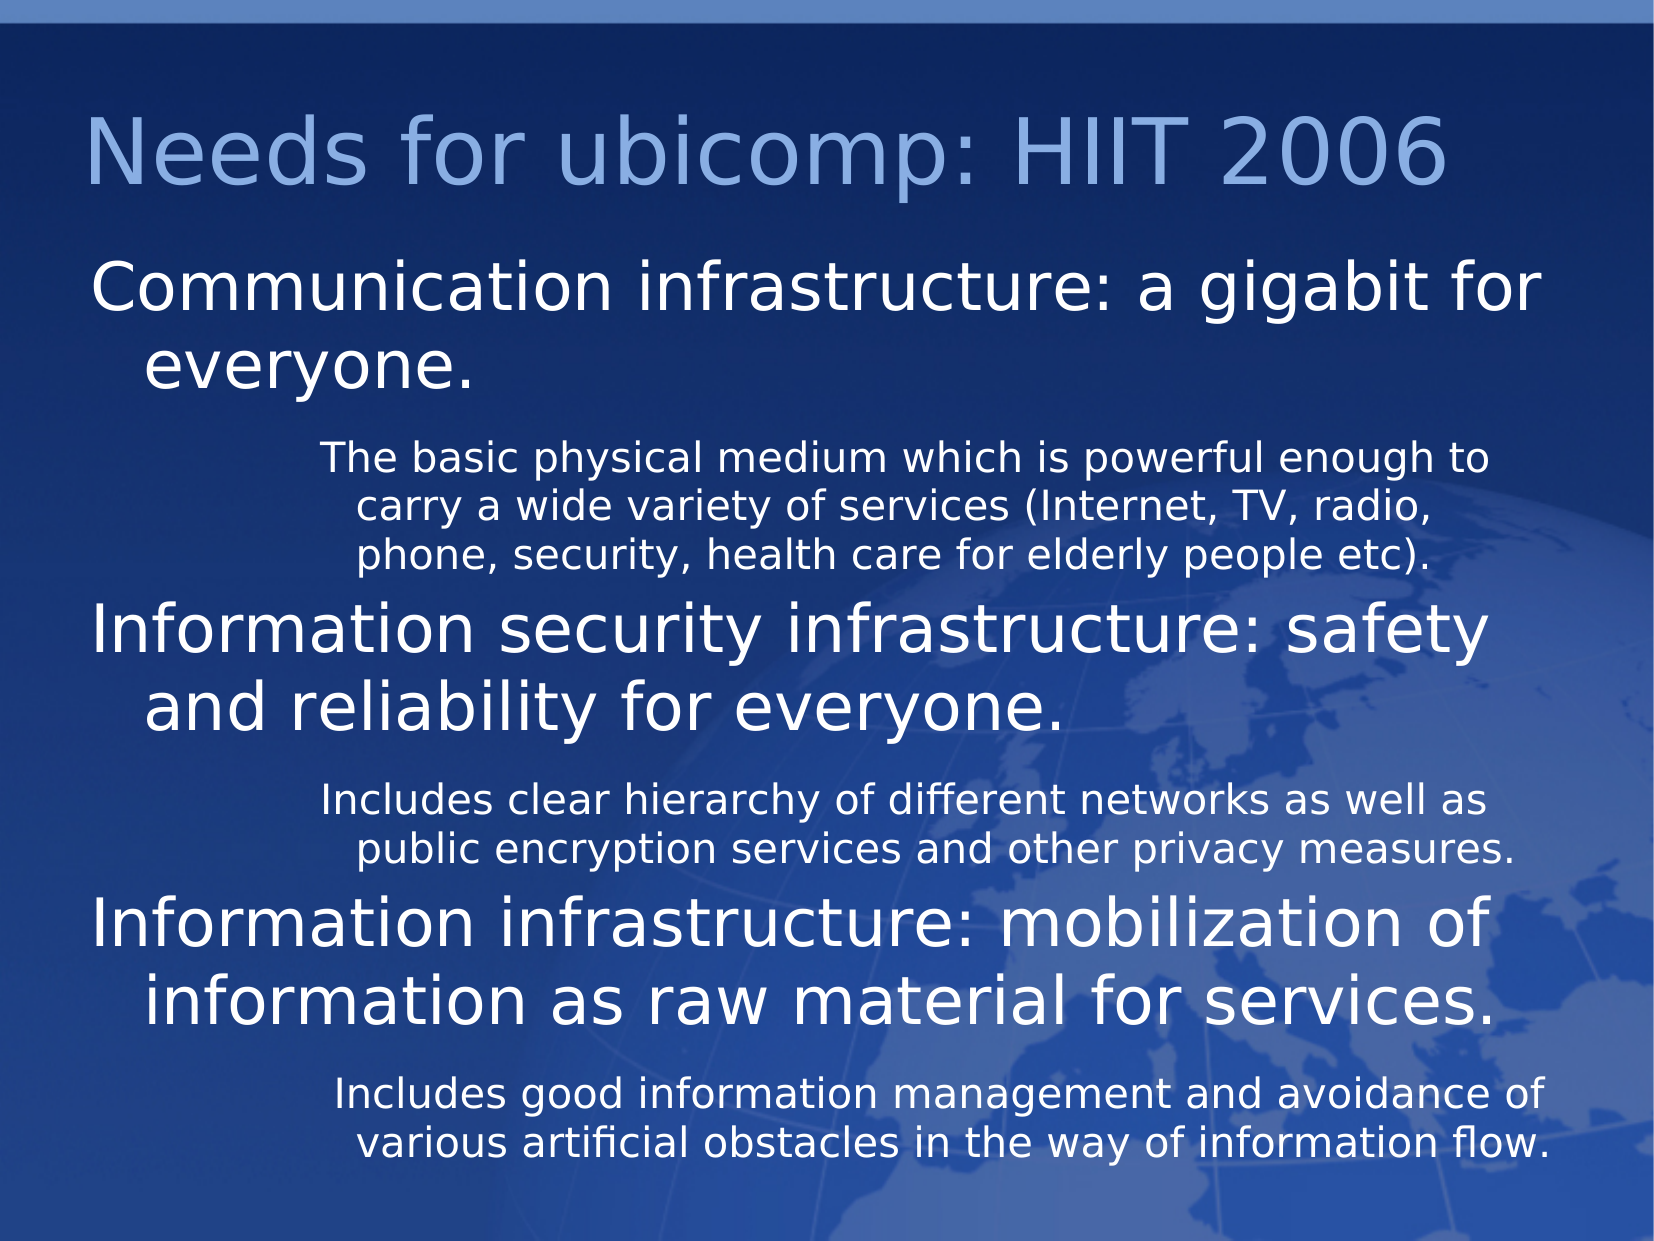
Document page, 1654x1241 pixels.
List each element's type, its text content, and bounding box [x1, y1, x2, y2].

picture [0, 0, 1654, 1241]
list Communication infrastructure: a gigabit for everyone. The basic physical medium which is powerful enough to carry a wide variety of services (Internet, TV, radio, phone, security, health care for elderly people etc). Information security infrastructure: safety and reliability for everyone. Includes clear hierarchy of different networks as well as public encryption services and other privacy measures. Information infrastructure: mobilization of information as raw material for services. Includes good information management and avoidance of various artificial obstacles in the way of information flow. [72, 248, 1561, 1216]
title Needs for ubicomp: HIIT 2006 [82, 56, 1571, 250]
